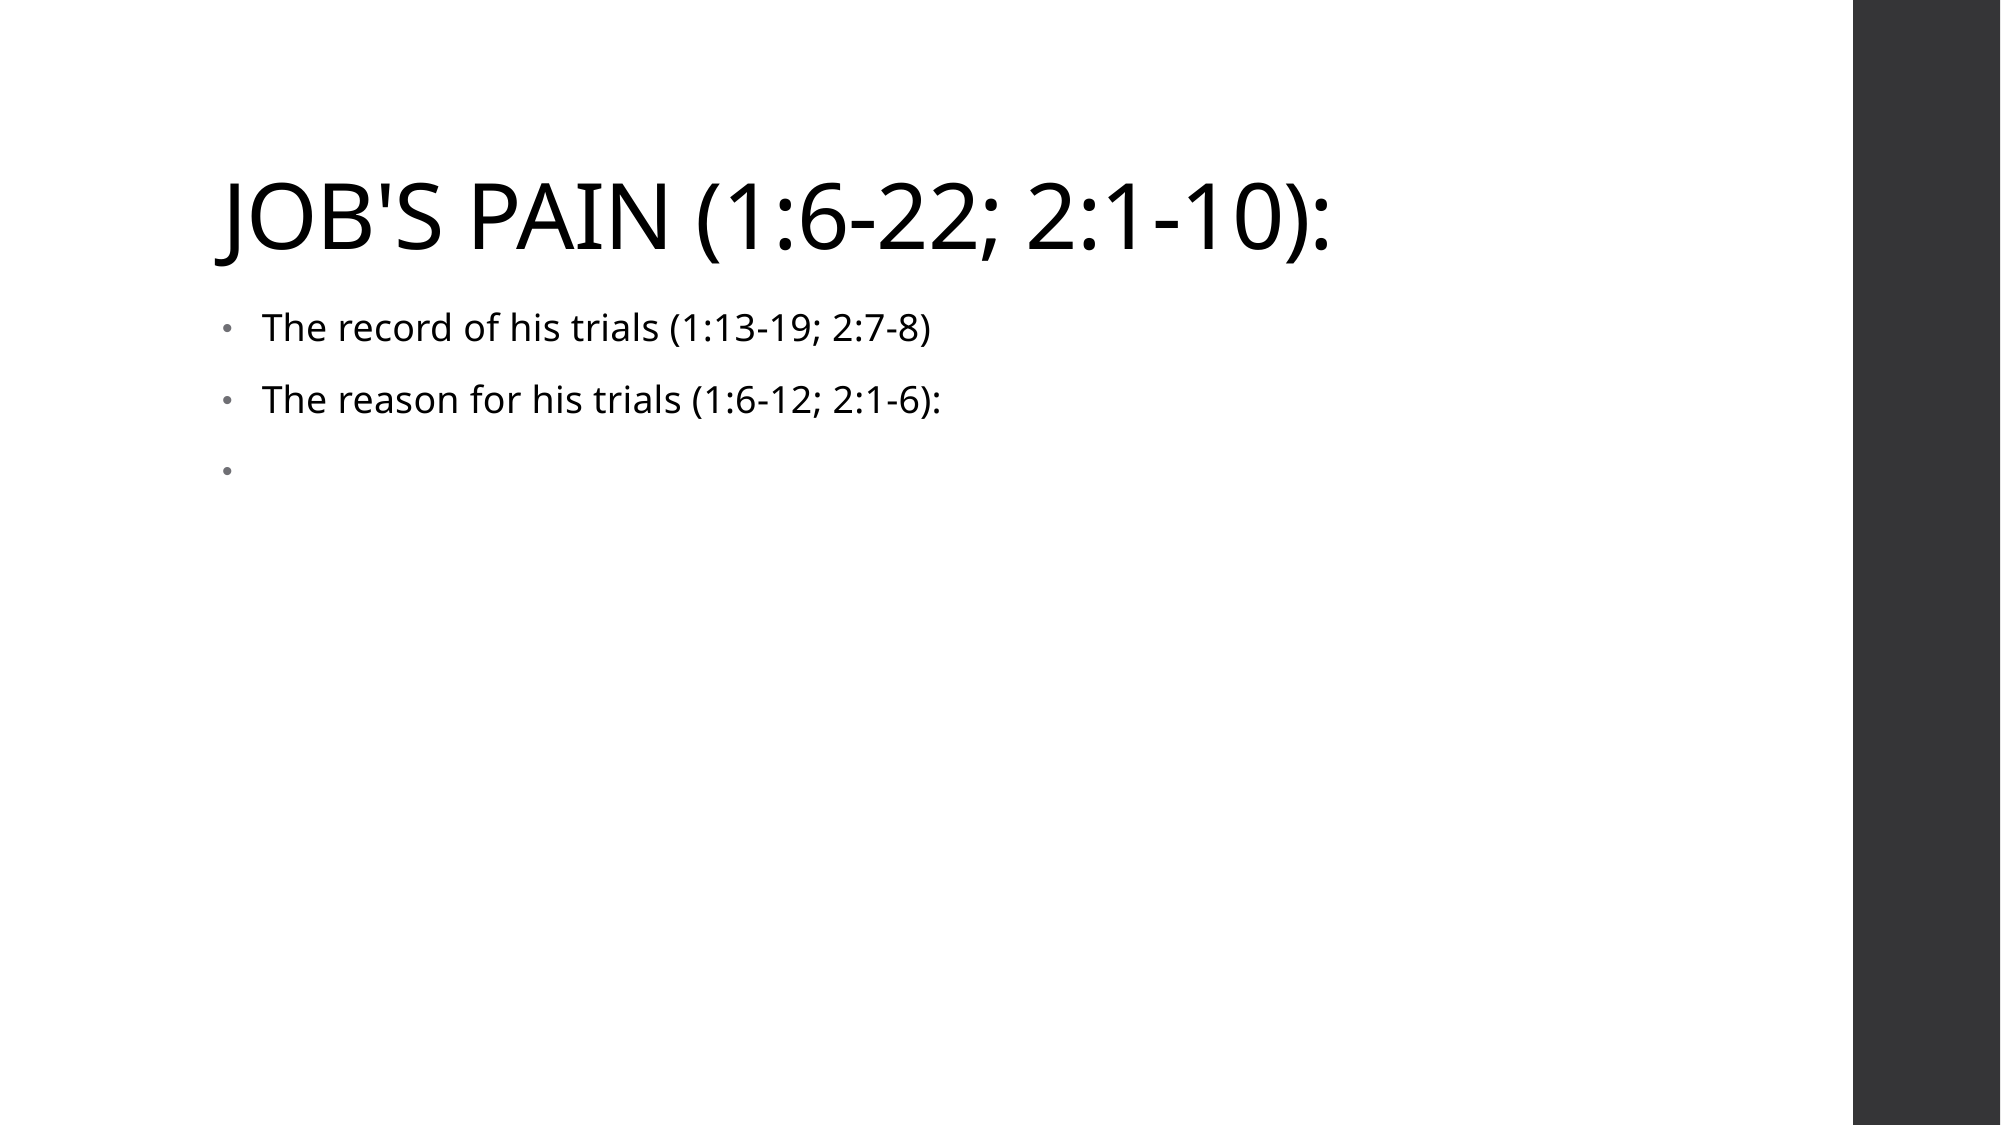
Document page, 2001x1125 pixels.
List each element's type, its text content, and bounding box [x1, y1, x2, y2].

title JOB'S PAIN (1:6-22; 2:1-10): [206, 60, 1797, 278]
list The record of his trials (1:13-19; 2:7-8) The reason for his trials (1:6-12; 2:1-6): [206, 299, 1617, 1014]
